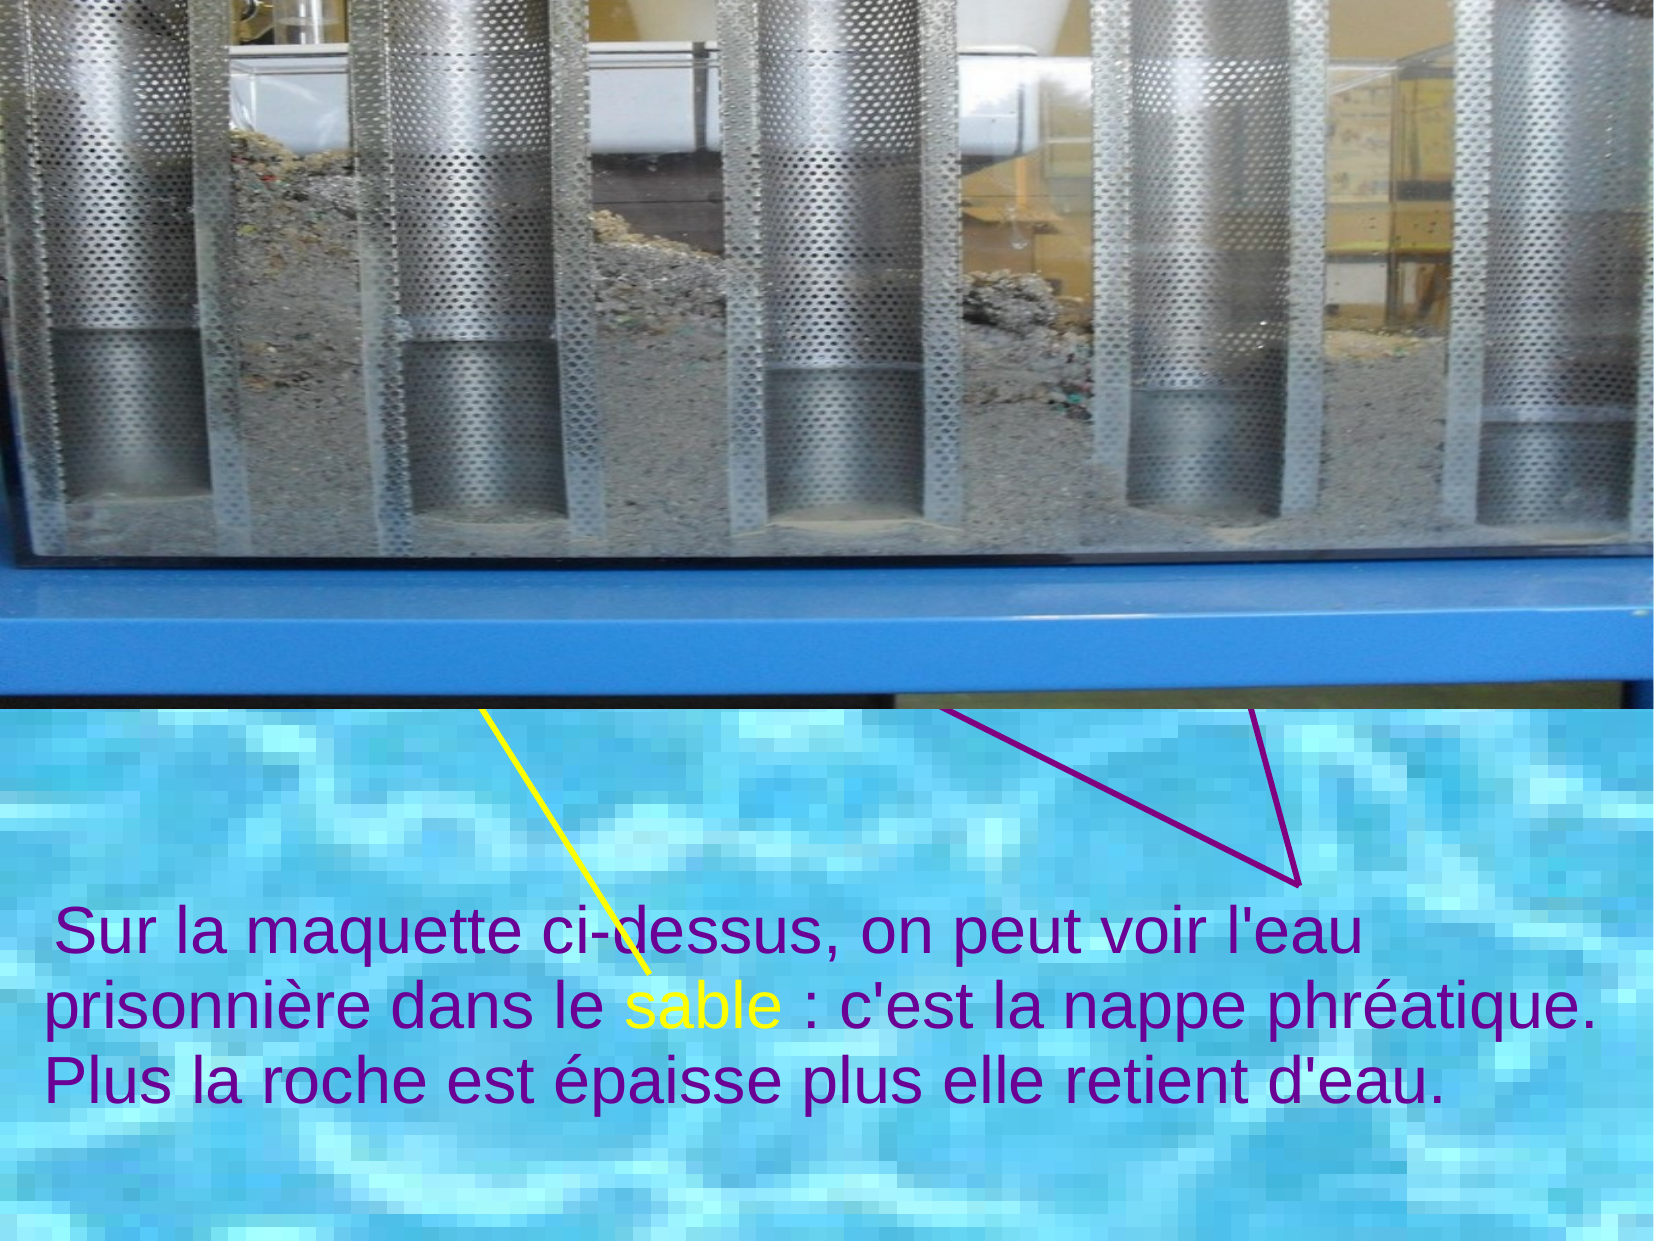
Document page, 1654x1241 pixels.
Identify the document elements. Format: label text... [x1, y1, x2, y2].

text_box Sur la maquette ci-dessus, on peut voir l'eau prisonnière dans le sable : c'est la nappe phréatique. Plus la roche est épaisse plus elle retient d'eau. [28, 885, 1625, 1125]
picture [0, 0, 1654, 1241]
